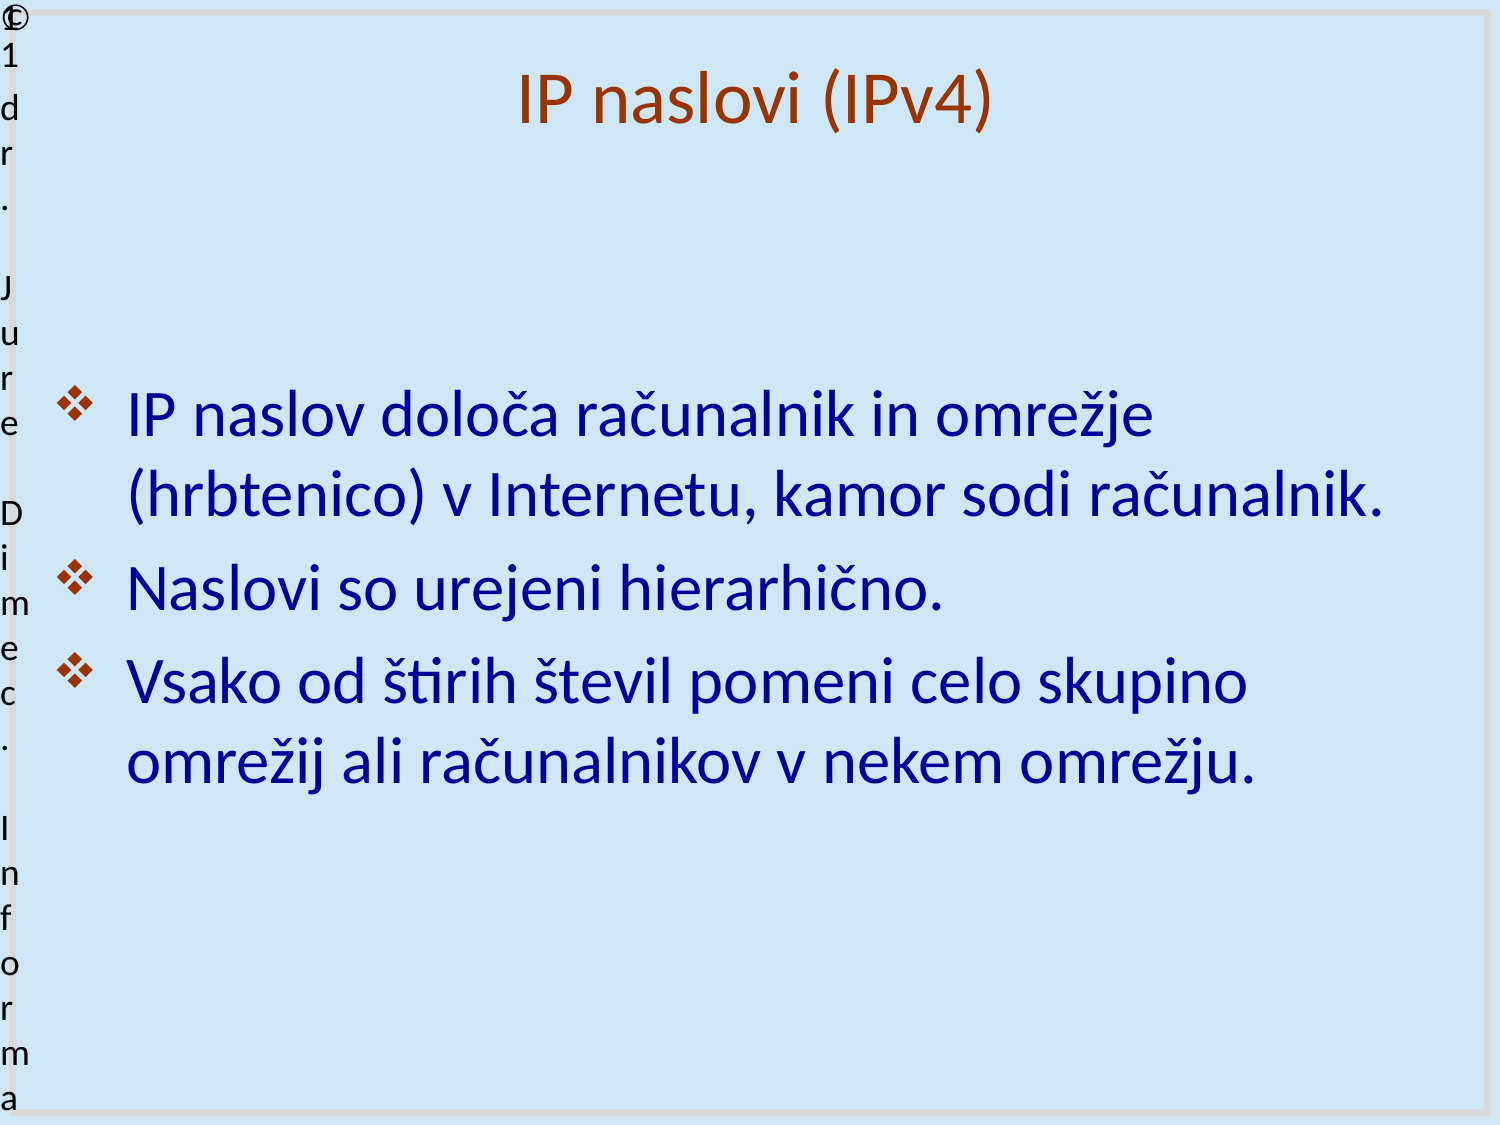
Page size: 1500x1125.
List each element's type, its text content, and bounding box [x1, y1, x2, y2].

list IP naslov določa računalnik in omrežje (hrbtenico) v Internetu, kamor sodi računalnik. Naslovi so urejeni hierarhično. Vsako od štirih števil pomeni celo skupino omrežij ali računalnikov v nekem omrežju. [37, 362, 1475, 1050]
title IP naslovi (IPv4) [37, 37, 1475, 150]
